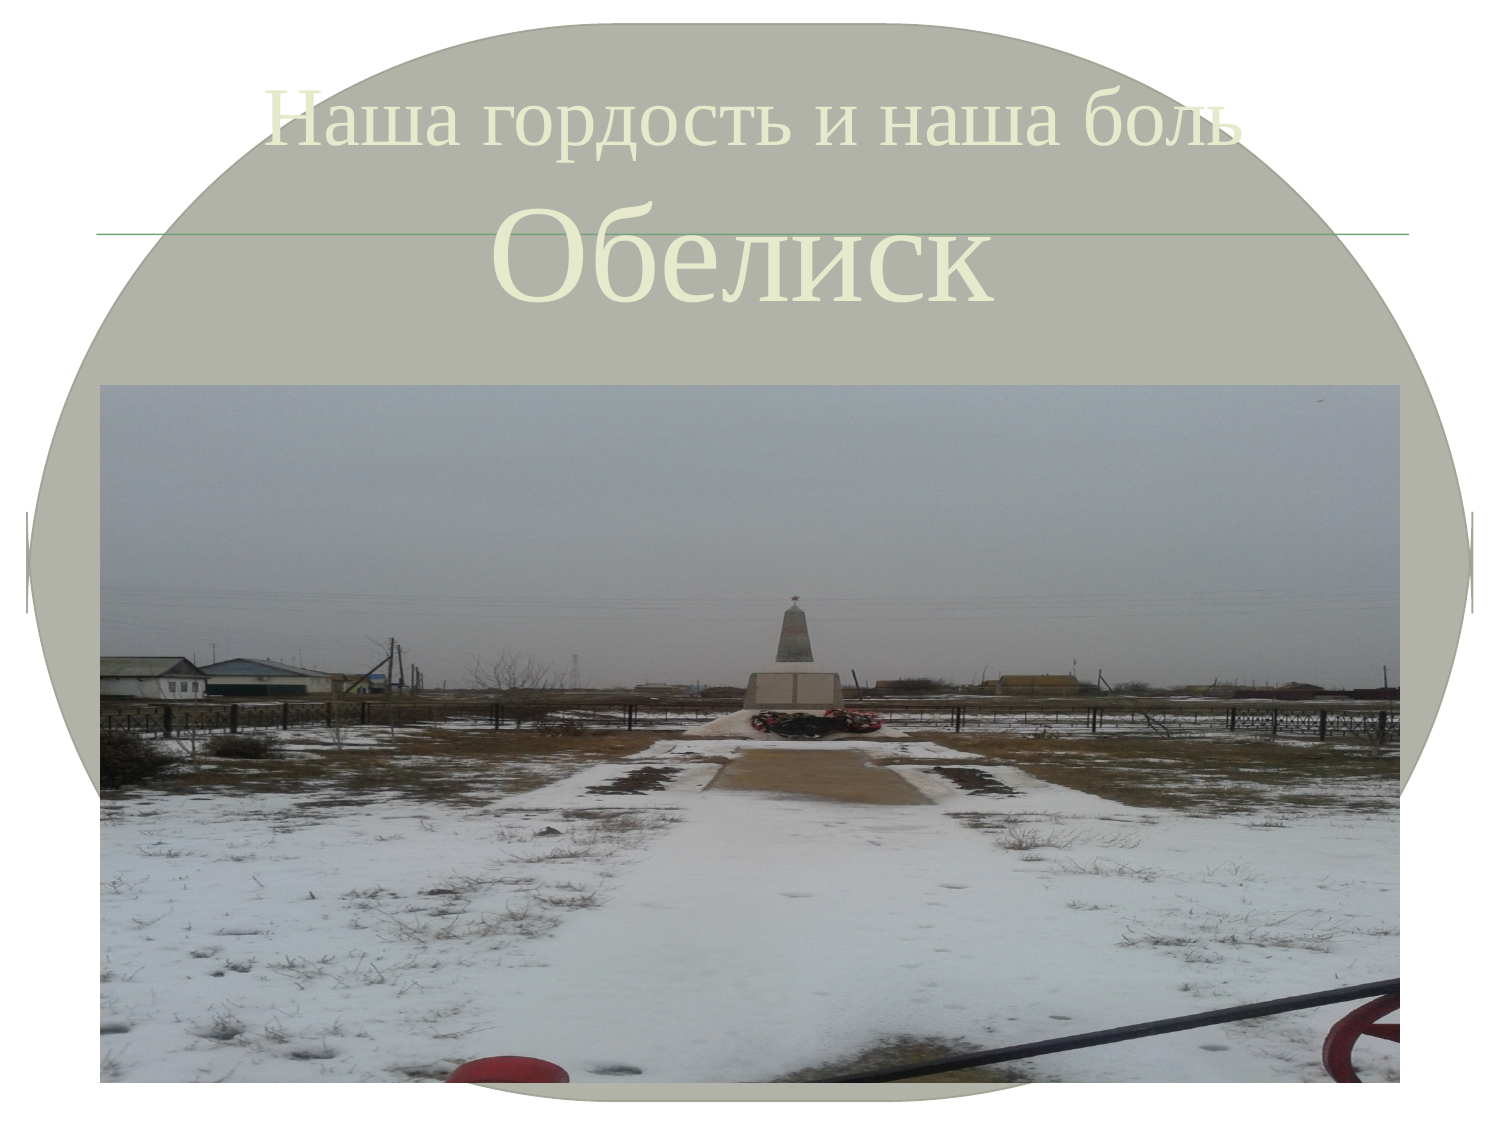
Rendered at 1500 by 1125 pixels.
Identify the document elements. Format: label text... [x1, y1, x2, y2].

picture [100, 385, 1400, 1083]
title Наша гордость и наша боль Обелиск [75, 54, 1425, 398]
